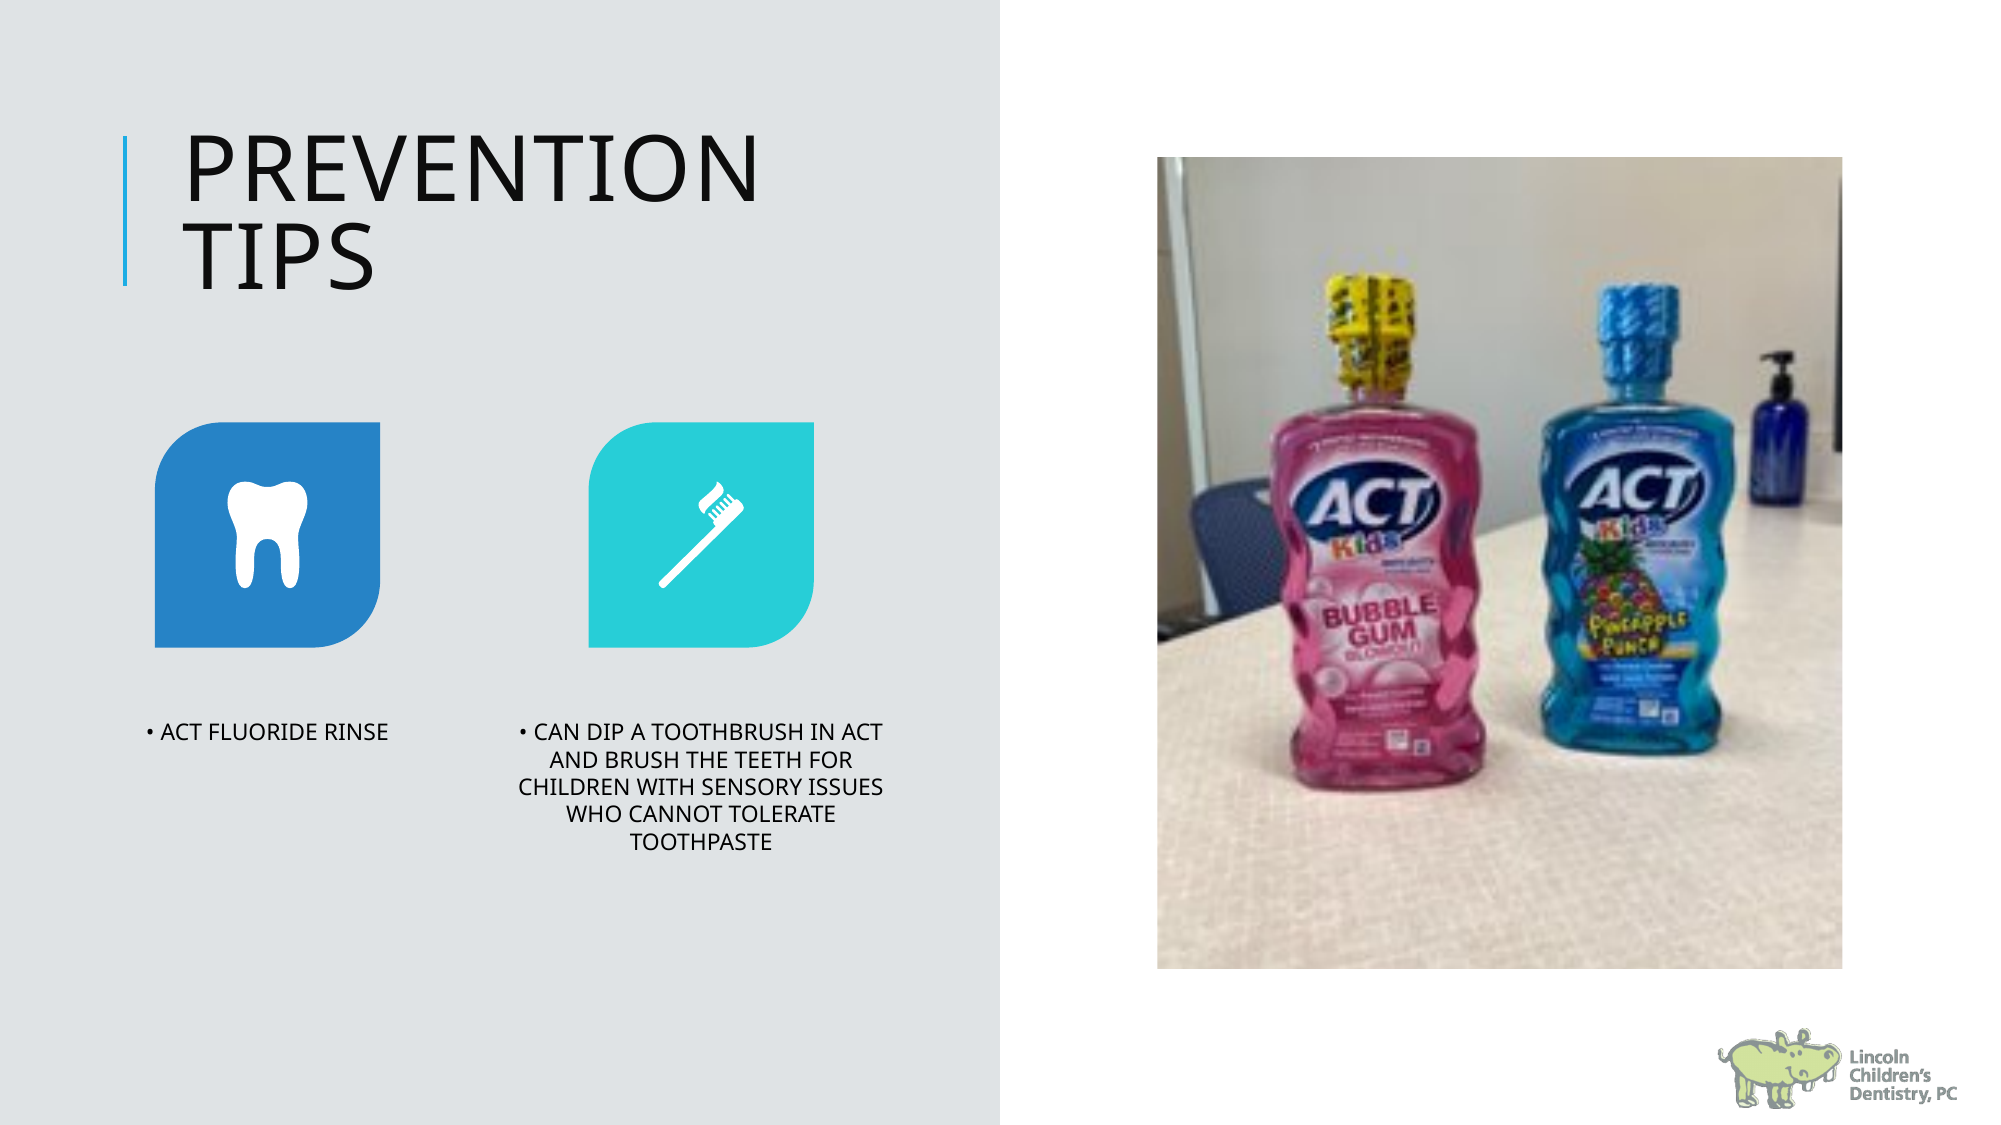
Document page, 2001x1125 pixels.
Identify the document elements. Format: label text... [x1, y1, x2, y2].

text_box • Can dip a toothbrush in ACT and brush the teeth for children with sensory issues who cannot tolerate toothpaste [516, 717, 886, 836]
picture [1157, 157, 1843, 969]
title Prevention tips [168, 75, 889, 363]
text_box • ACT Fluoride Rinse [82, 717, 453, 836]
picture [1717, 1028, 1957, 1109]
text_box [0, 0, 1000, 1125]
